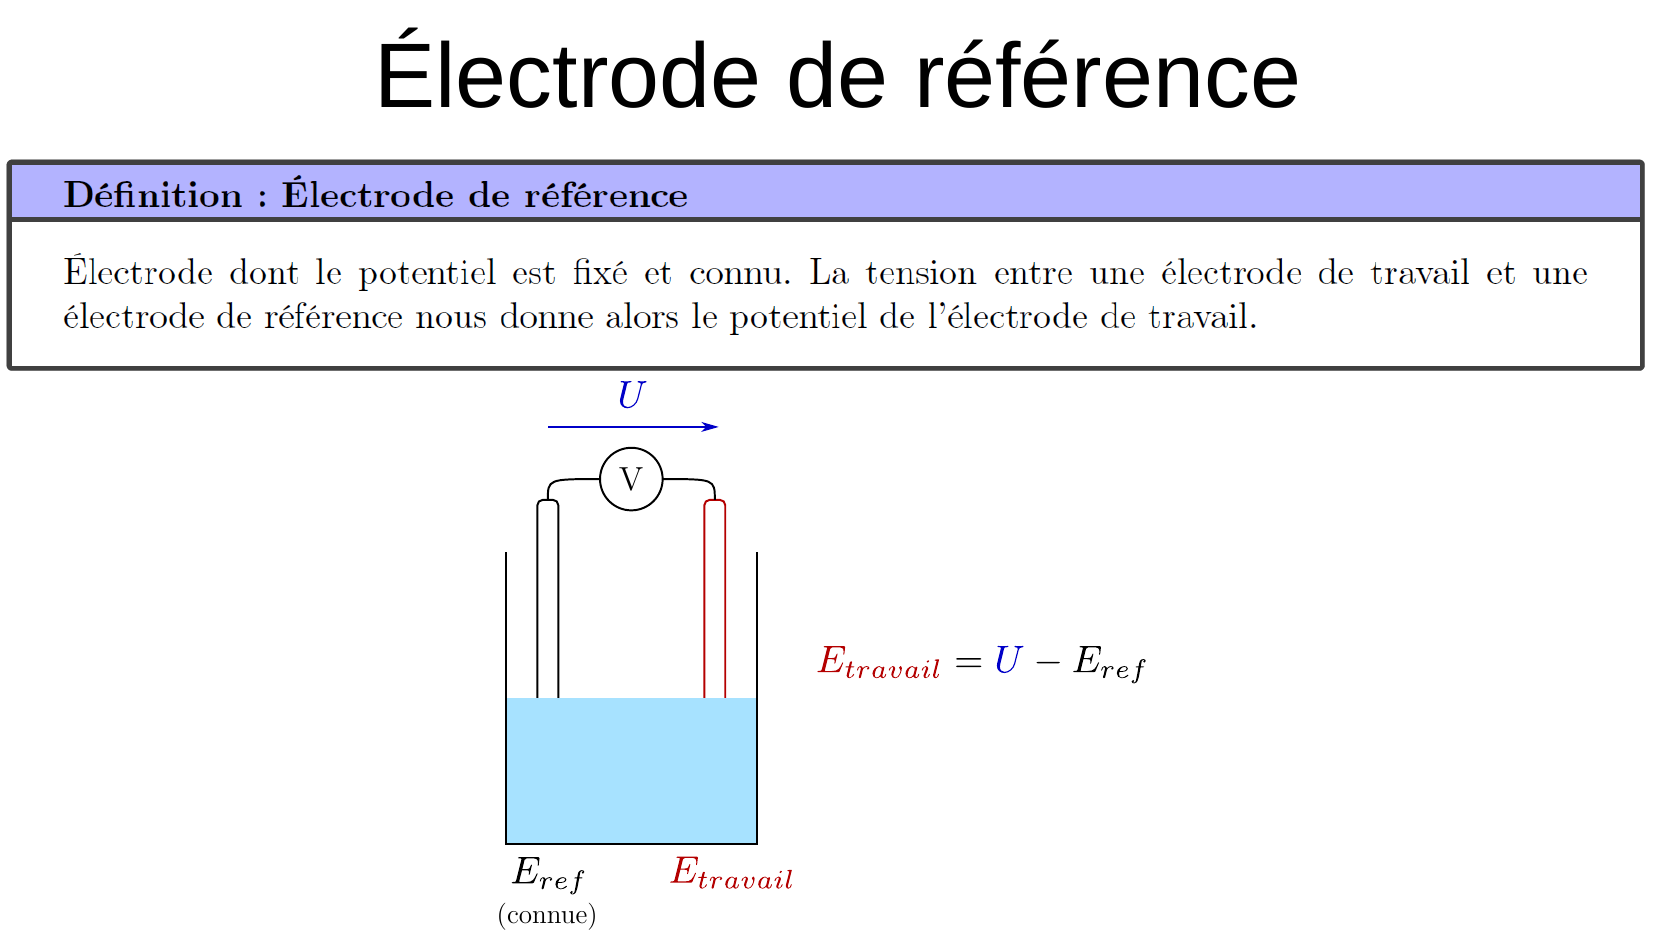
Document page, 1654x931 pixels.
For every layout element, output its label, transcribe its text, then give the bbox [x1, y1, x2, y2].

title Électrode de référence [94, 0, 1583, 153]
picture [499, 380, 1146, 931]
picture [0, 153, 1654, 376]
